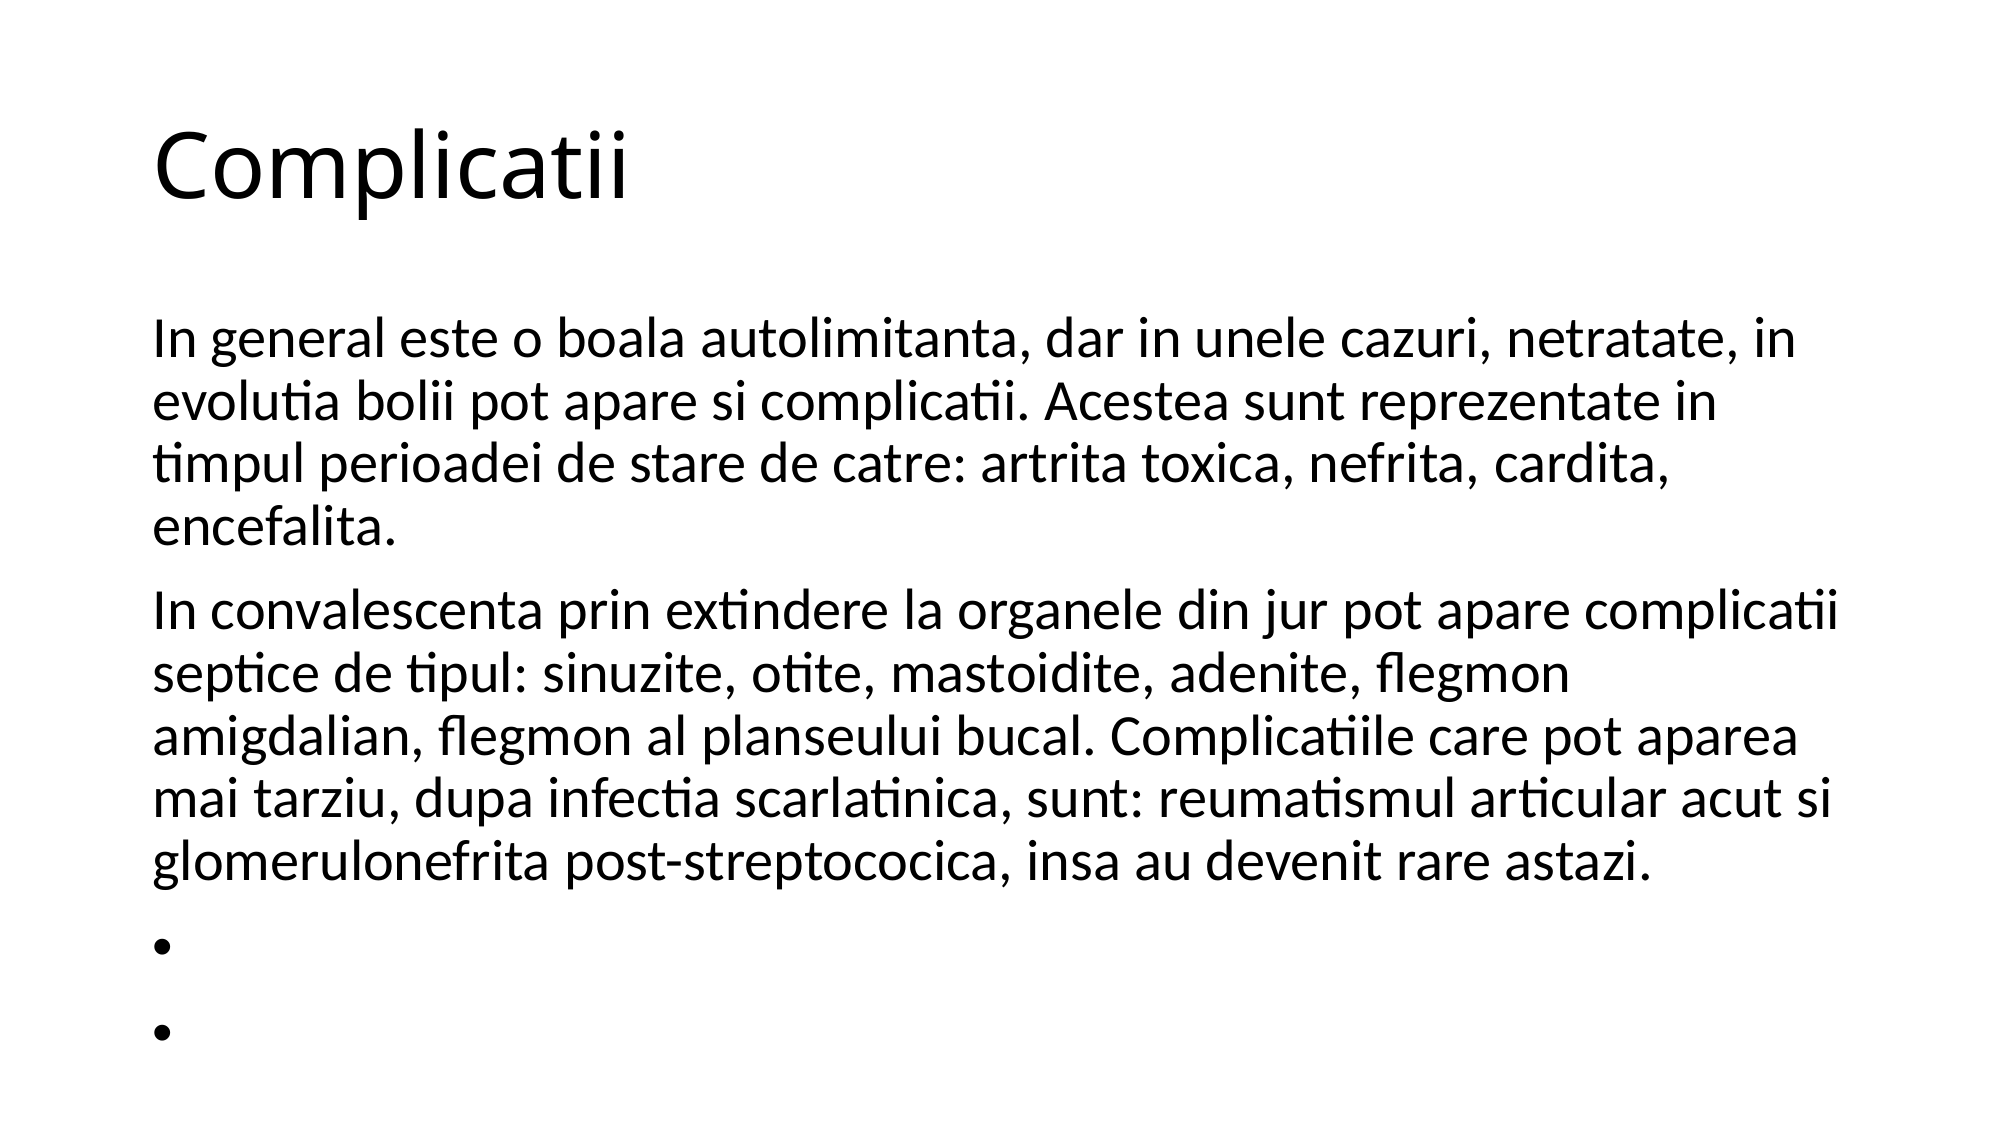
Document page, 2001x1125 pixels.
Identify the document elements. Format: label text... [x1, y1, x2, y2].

list In general este o boala autolimitanta, dar in unele cazuri, netratate, in evolutia bolii pot apare si complicatii. Acestea sunt reprezentate in timpul perioadei de stare de catre: artrita toxica, nefrita, cardita, encefalita. In convalescenta prin extindere la organele din jur pot apare complicatii septice de tipul: sinuzite, otite, mastoidite, adenite, flegmon amigdalian, flegmon al planseului bucal. Complicatiile care pot aparea mai tarziu, dupa infectia scarlatinica, sunt: reumatismul articular acut si glomerulonefrita post-streptococica, insa au devenit rare astazi. [137, 299, 1863, 1014]
title Complicatii [137, 59, 1863, 278]
